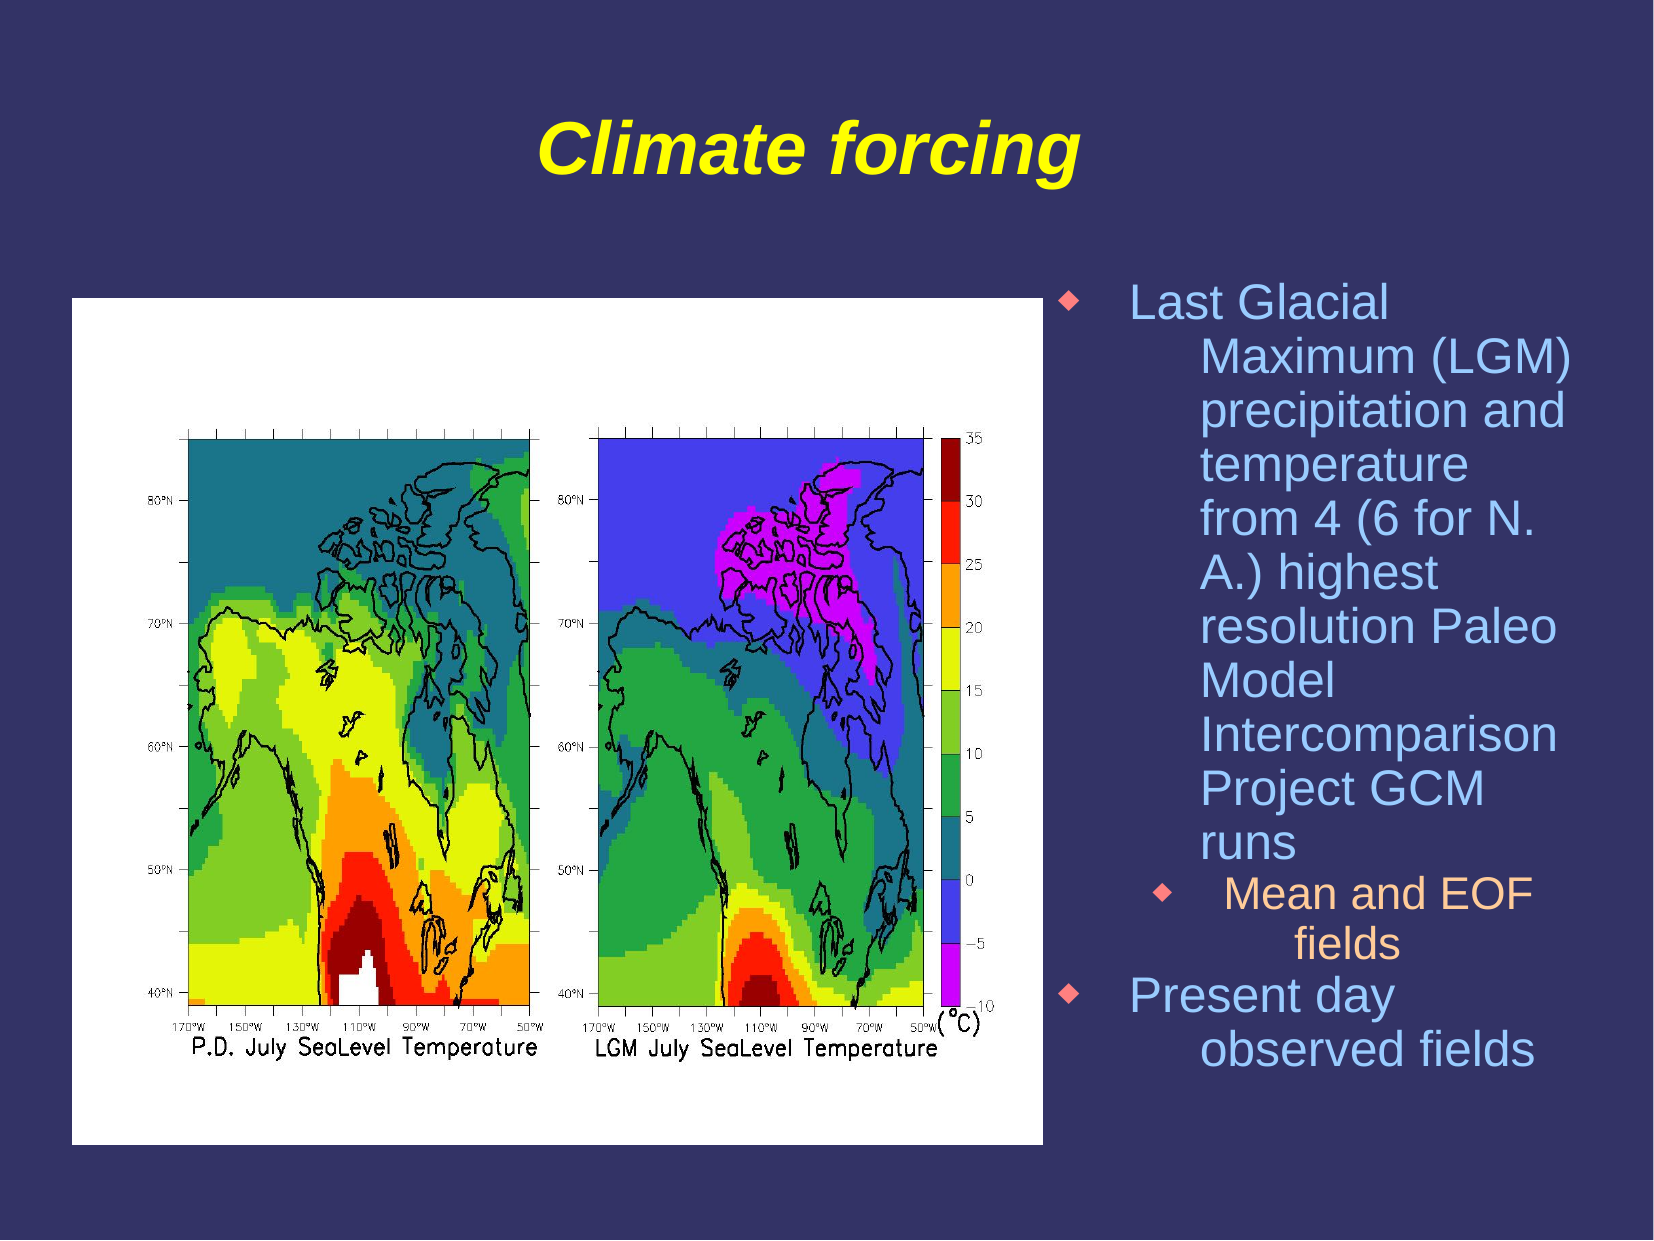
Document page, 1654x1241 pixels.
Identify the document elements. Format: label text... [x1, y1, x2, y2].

picture [72, 298, 1034, 1145]
title Climate forcing [103, 49, 1516, 250]
list Last Glacial Maximum (LGM) precipitation and temperature from 4 (6 for N. A.) highest resolution Paleo Model Intercomparison Project GCM runs Mean and EOF fields Present day observed fields [1034, 275, 1581, 1159]
